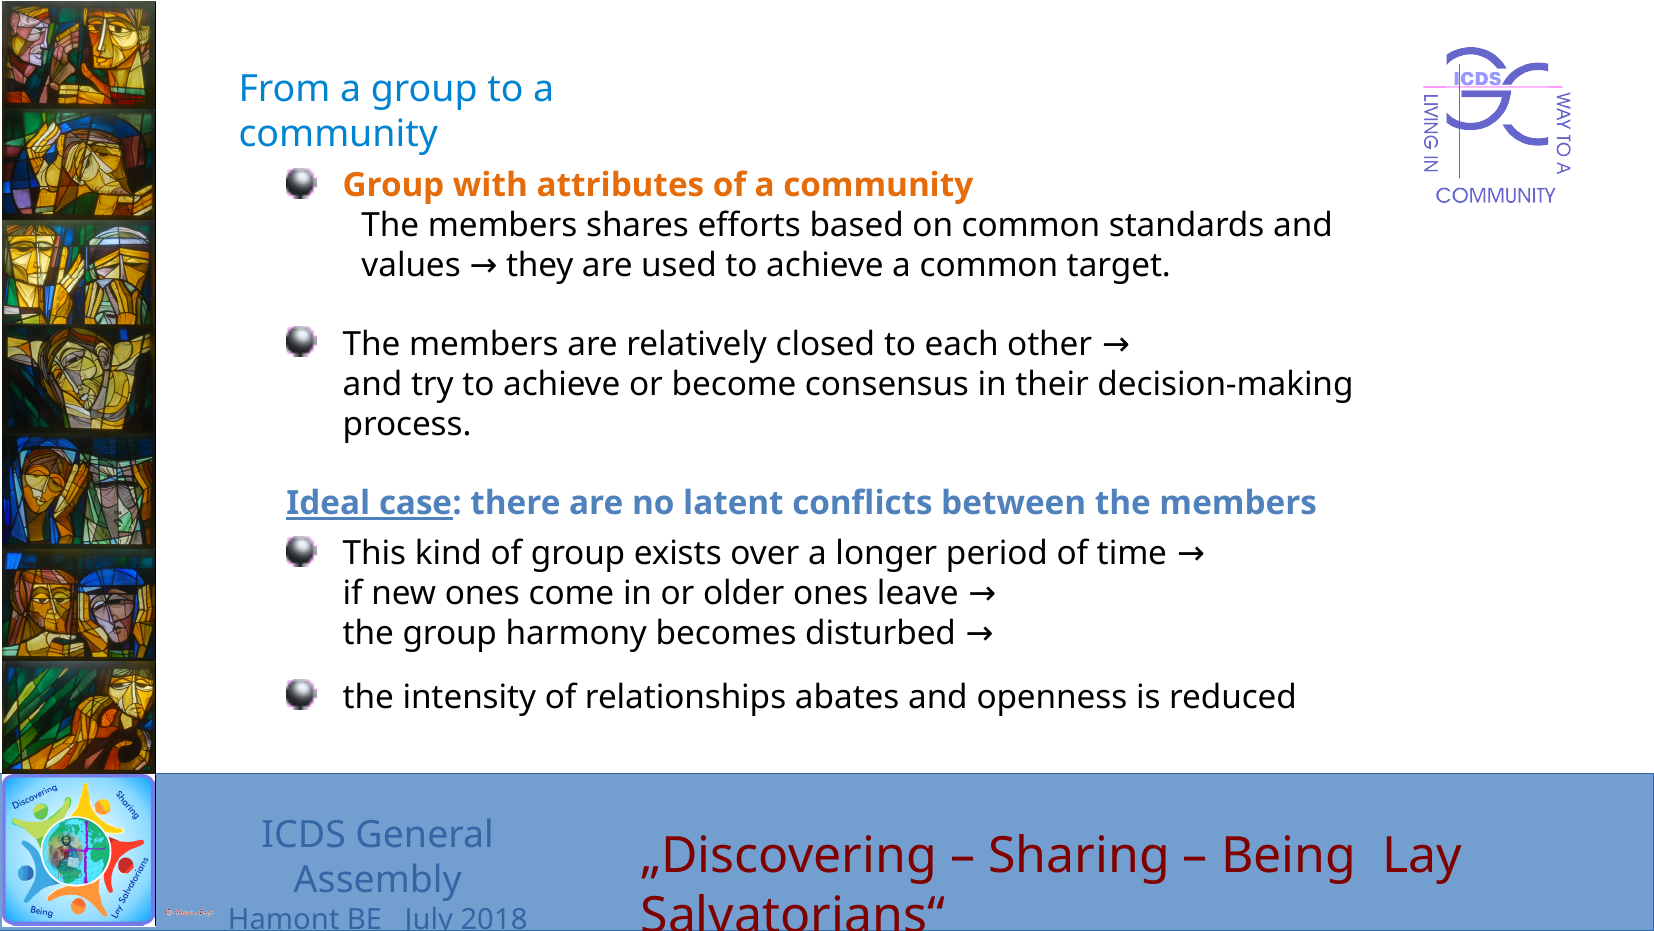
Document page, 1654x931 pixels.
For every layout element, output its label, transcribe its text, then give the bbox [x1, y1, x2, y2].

picture [286, 536, 317, 567]
text_box This kind of group exists over a longer period of time → if new ones come in or older ones leave → the group harmony becomes disturbed → the intensity of relationships abates and openness is reduced [271, 524, 1651, 749]
picture [286, 326, 317, 357]
picture [286, 168, 317, 199]
text_box From a group to a community [223, 56, 648, 118]
text_box The members are relatively closed to each other → and try to achieve or become consensus in their decision-making process. Ideal case: there are no latent conflicts between the members [271, 314, 1507, 513]
text_box „Discovering – Sharing – Being Lay Salvatorians“ [625, 814, 1607, 892]
picture [0, 0, 158, 930]
picture [286, 679, 317, 710]
text_box Group with attributes of a community The members shares efforts based on common standards and values → they are used to achieve a common target. [271, 155, 1418, 308]
picture [1421, 47, 1583, 203]
picture [166, 909, 213, 917]
